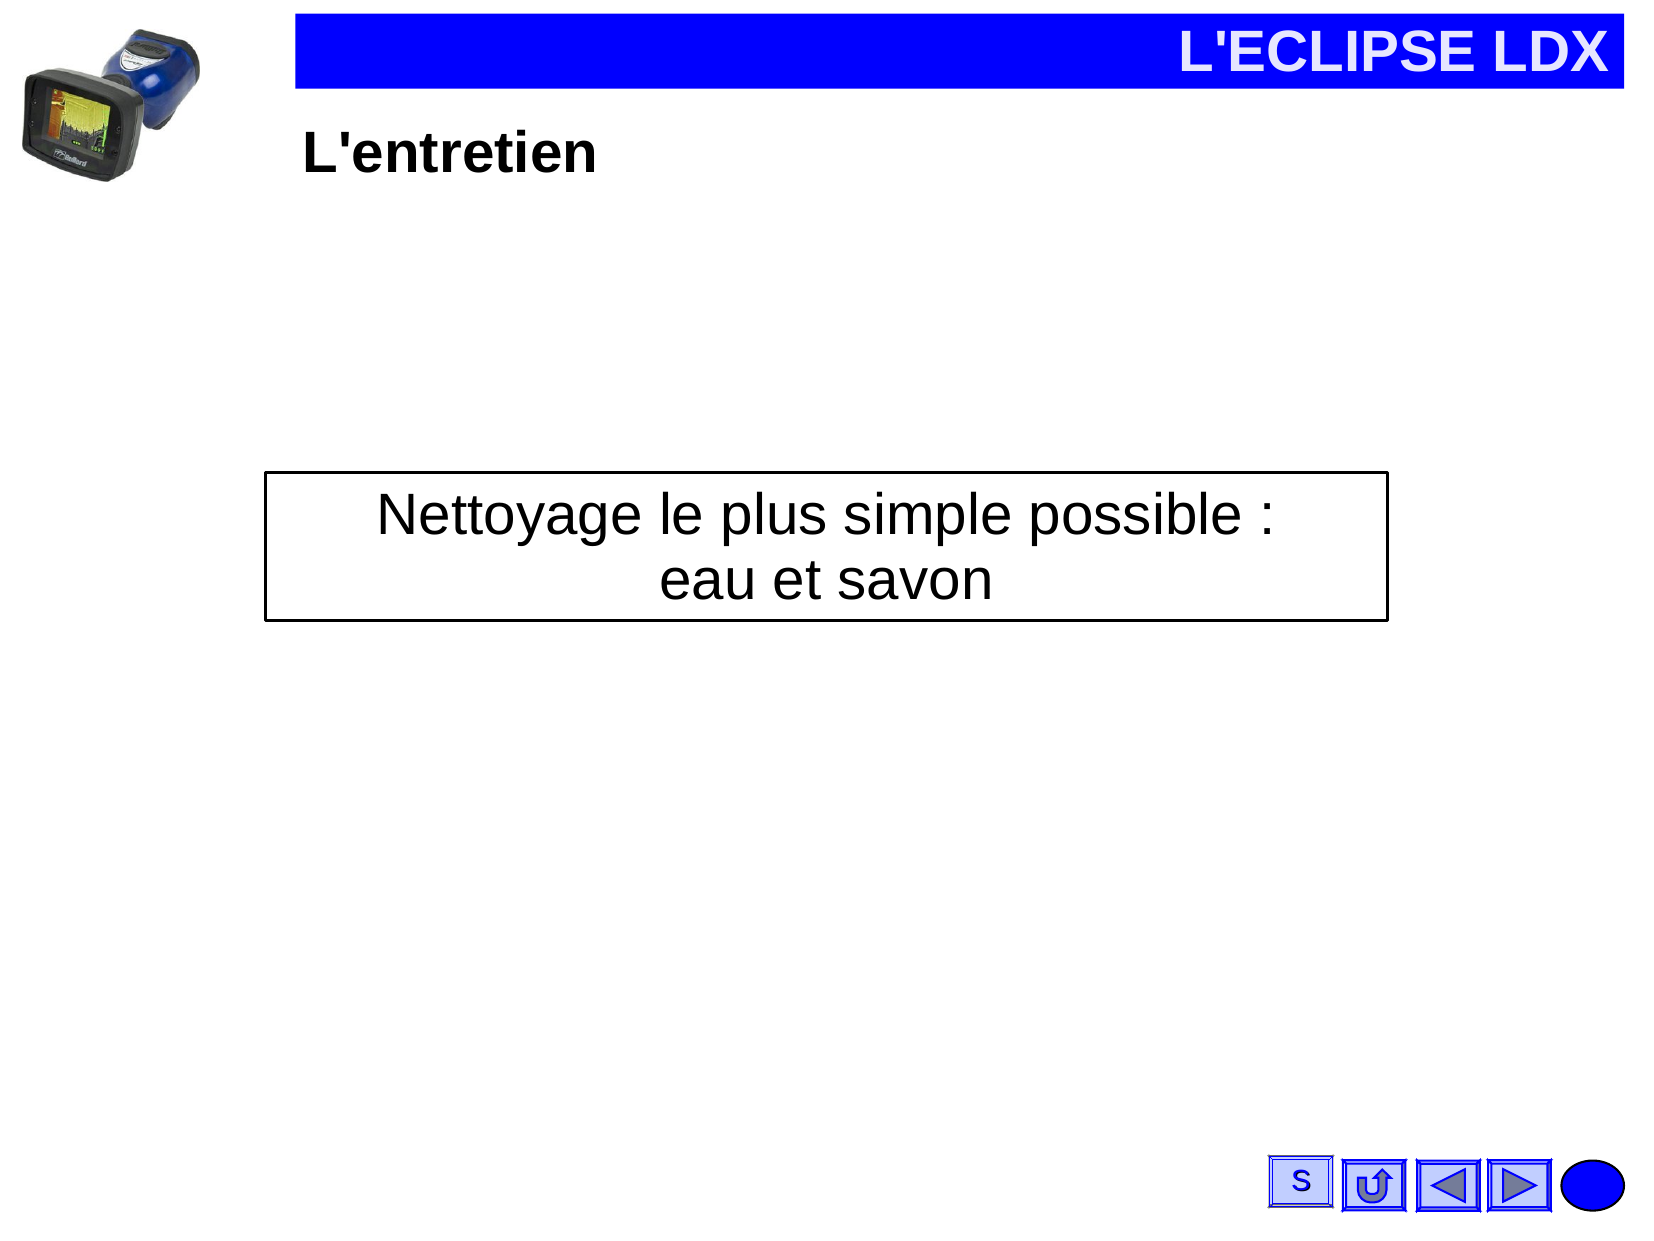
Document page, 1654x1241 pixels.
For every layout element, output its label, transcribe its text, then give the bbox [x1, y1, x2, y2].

picture [22, 29, 200, 182]
text_box Nettoyage le plus simple possible : eau et savon [265, 472, 1388, 621]
text_box L'ECLIPSE LDX [295, 13, 1625, 89]
text_box L'entretien [287, 112, 614, 193]
text_box [1561, 1160, 1625, 1211]
